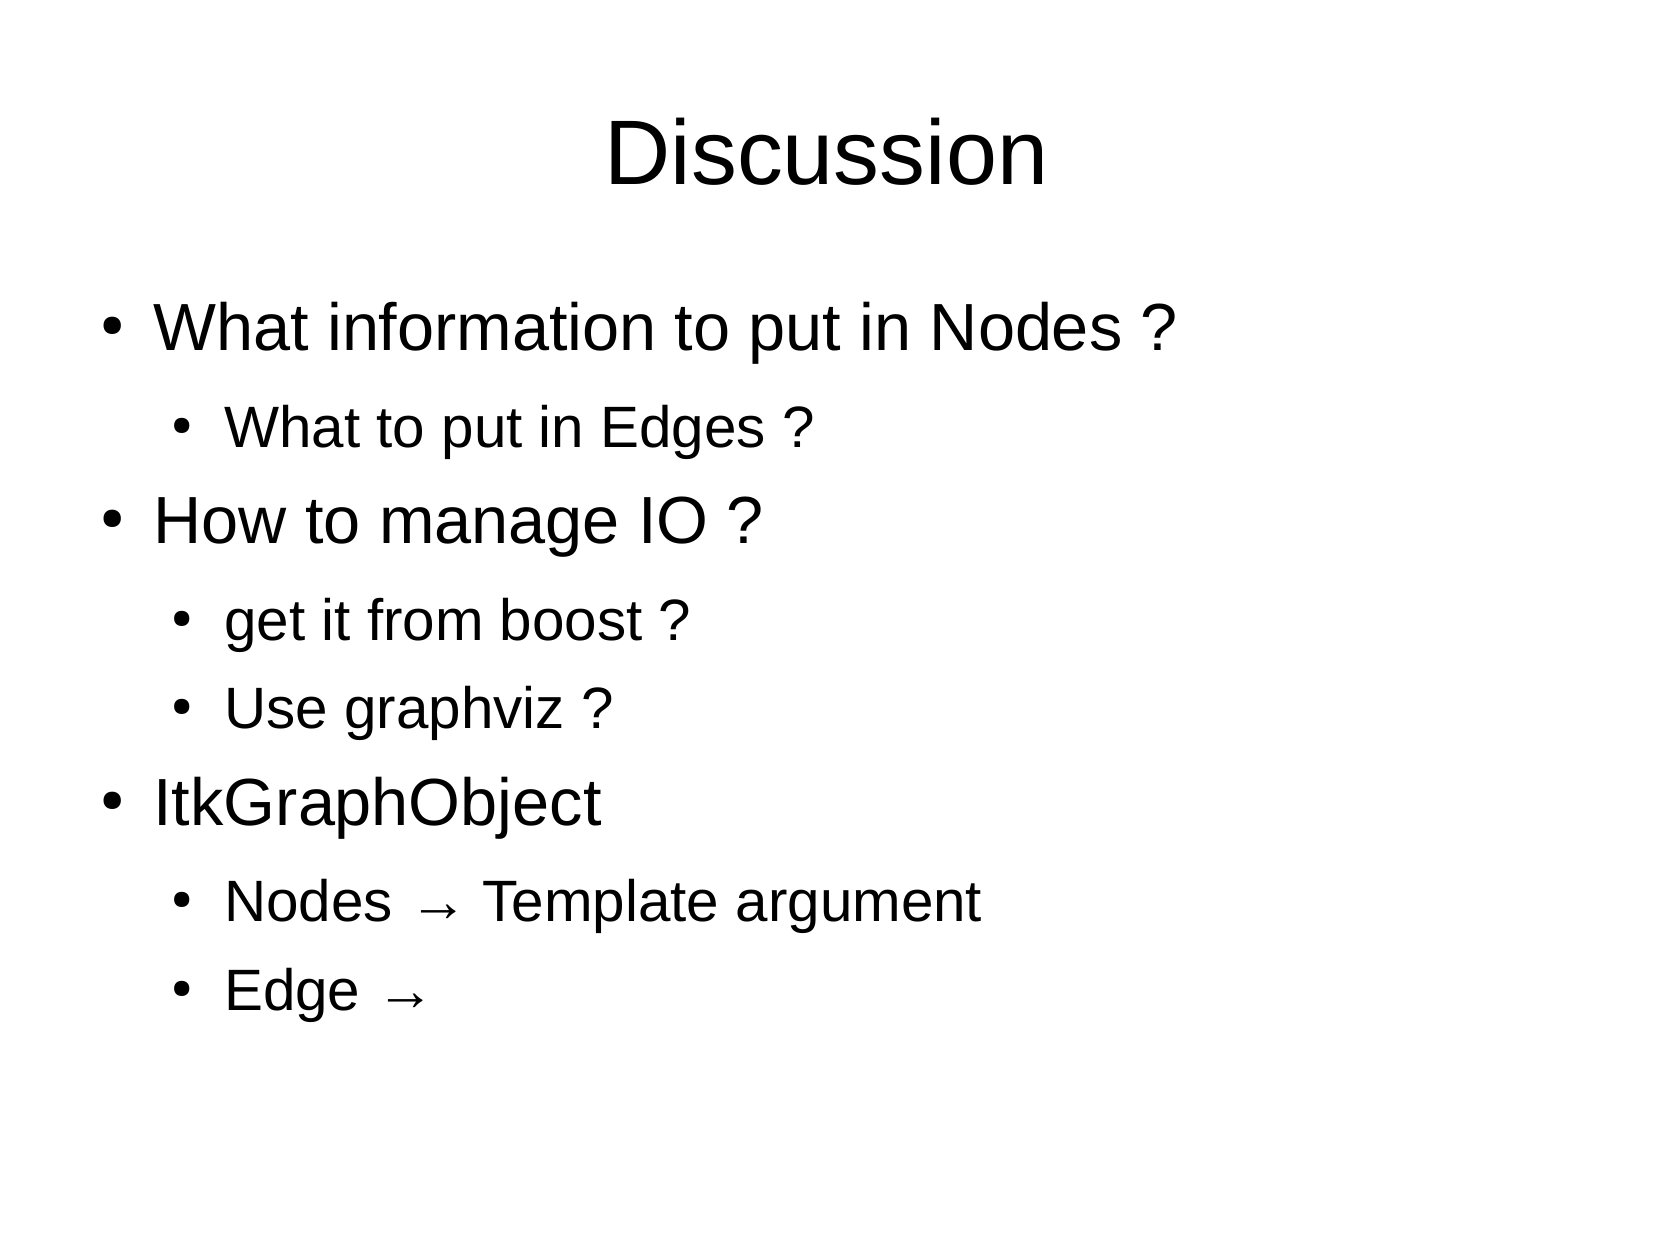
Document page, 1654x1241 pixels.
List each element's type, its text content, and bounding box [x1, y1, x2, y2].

title Discussion [82, 56, 1571, 250]
list What information to put in Nodes ? What to put in Edges ? How to manage IO ? get it from boost ? Use graphviz ? ItkGraphObject Nodes → Template argument Edge → [82, 290, 1571, 1109]
